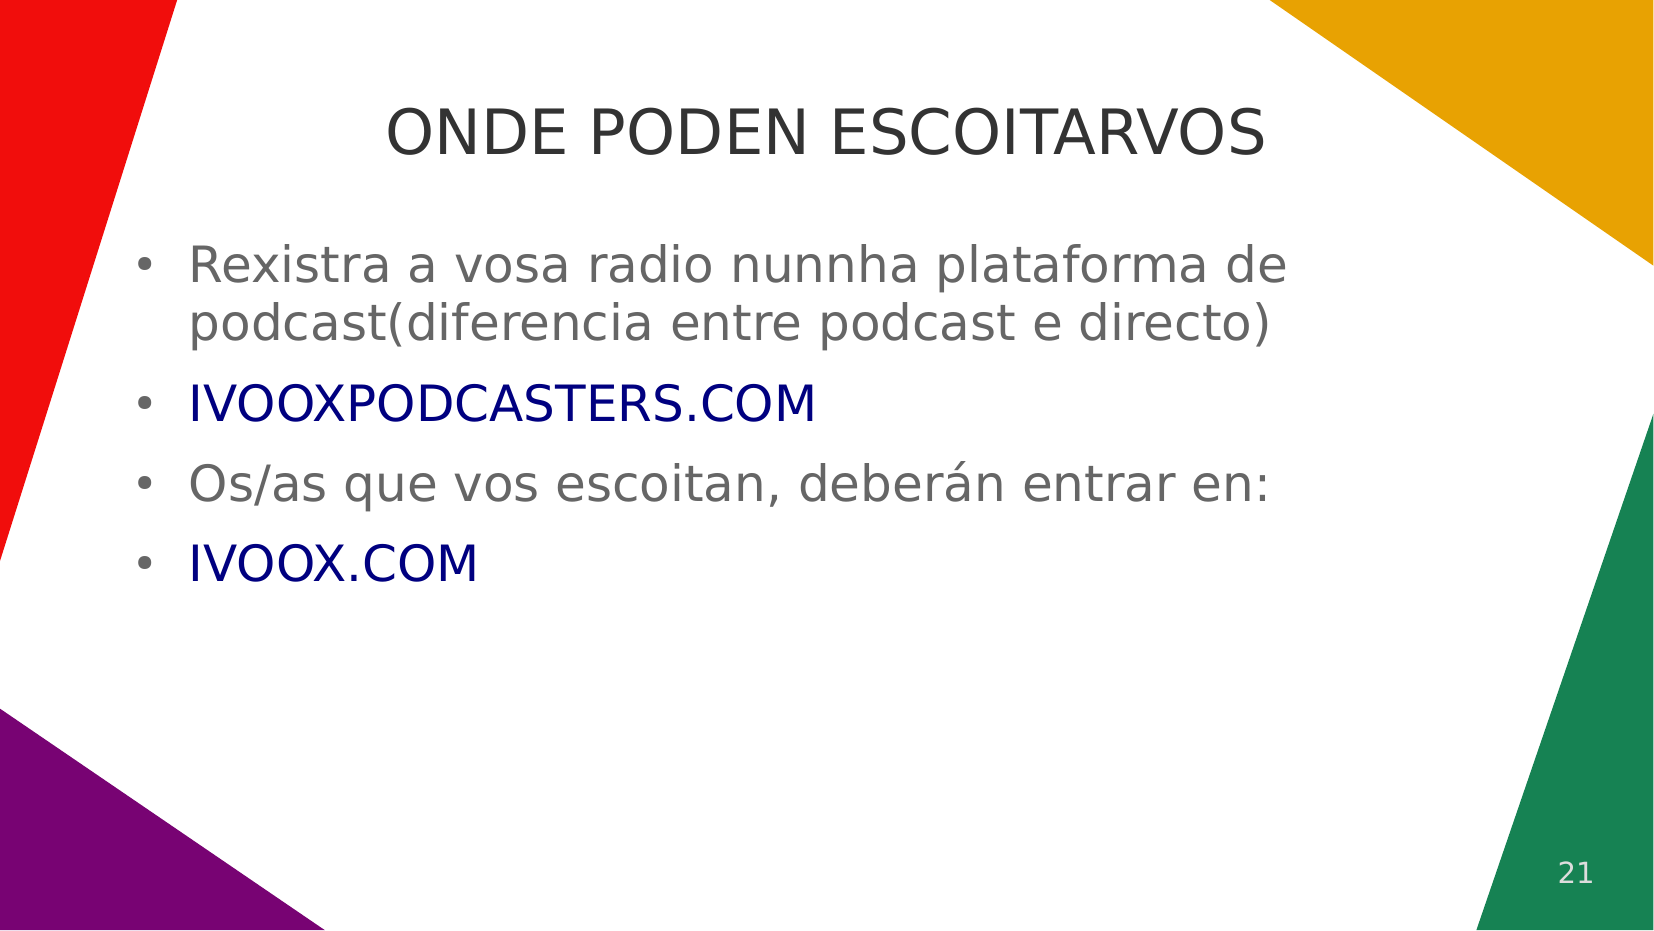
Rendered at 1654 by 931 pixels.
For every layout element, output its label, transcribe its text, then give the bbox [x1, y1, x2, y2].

title ONDE PODEN ESCOITARVOS [118, 59, 1536, 207]
list Rexistra a vosa radio nunnha plataforma de podcast(diferencia entre podcast e directo) IVOOXPODCASTERS.COM Os/as que vos escoitan, deberán entrar en: IVOOX.COM [118, 236, 1536, 827]
